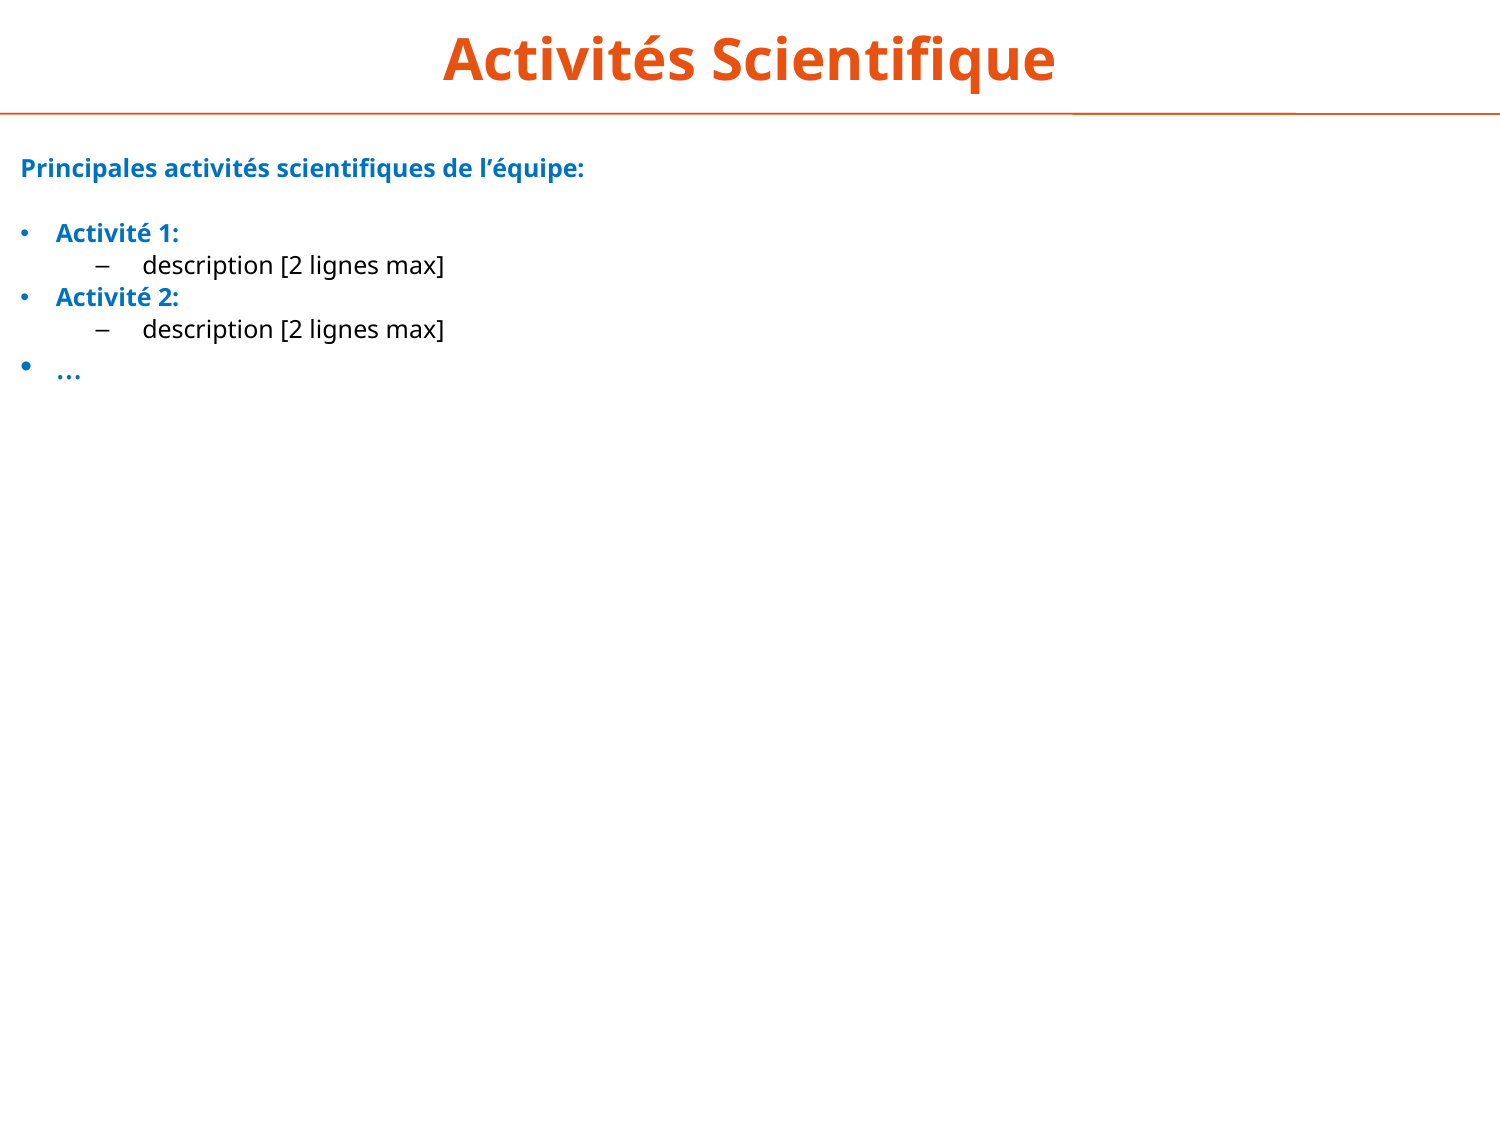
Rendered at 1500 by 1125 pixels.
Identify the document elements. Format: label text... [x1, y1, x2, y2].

text_box Activités Scientifique [0, 0, 1500, 113]
